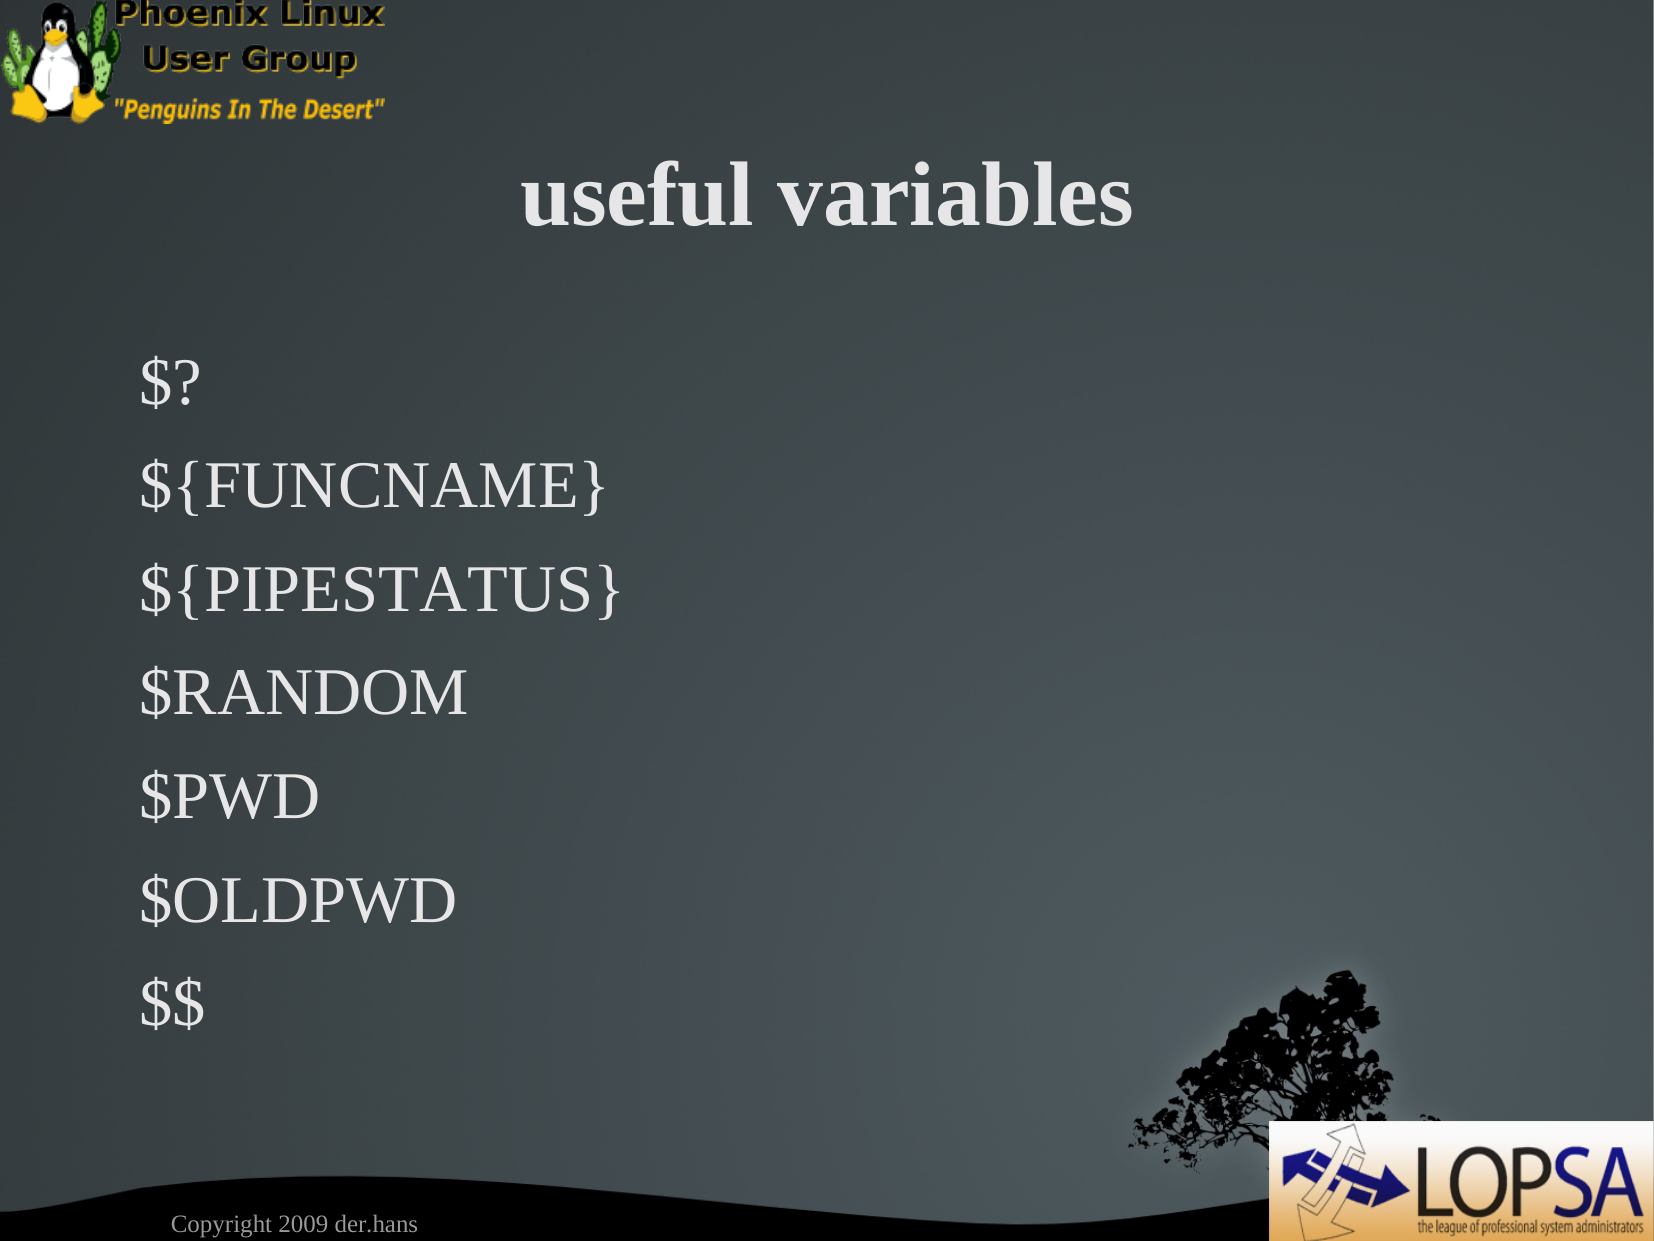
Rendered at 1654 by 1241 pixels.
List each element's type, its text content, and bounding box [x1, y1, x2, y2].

title useful variables [121, 91, 1534, 299]
picture [0, 0, 1654, 1241]
list $? ${FUNCNAME} ${PIPESTATUS} $RANDOM $PWD $OLDPWD $$ [121, 344, 1534, 1127]
